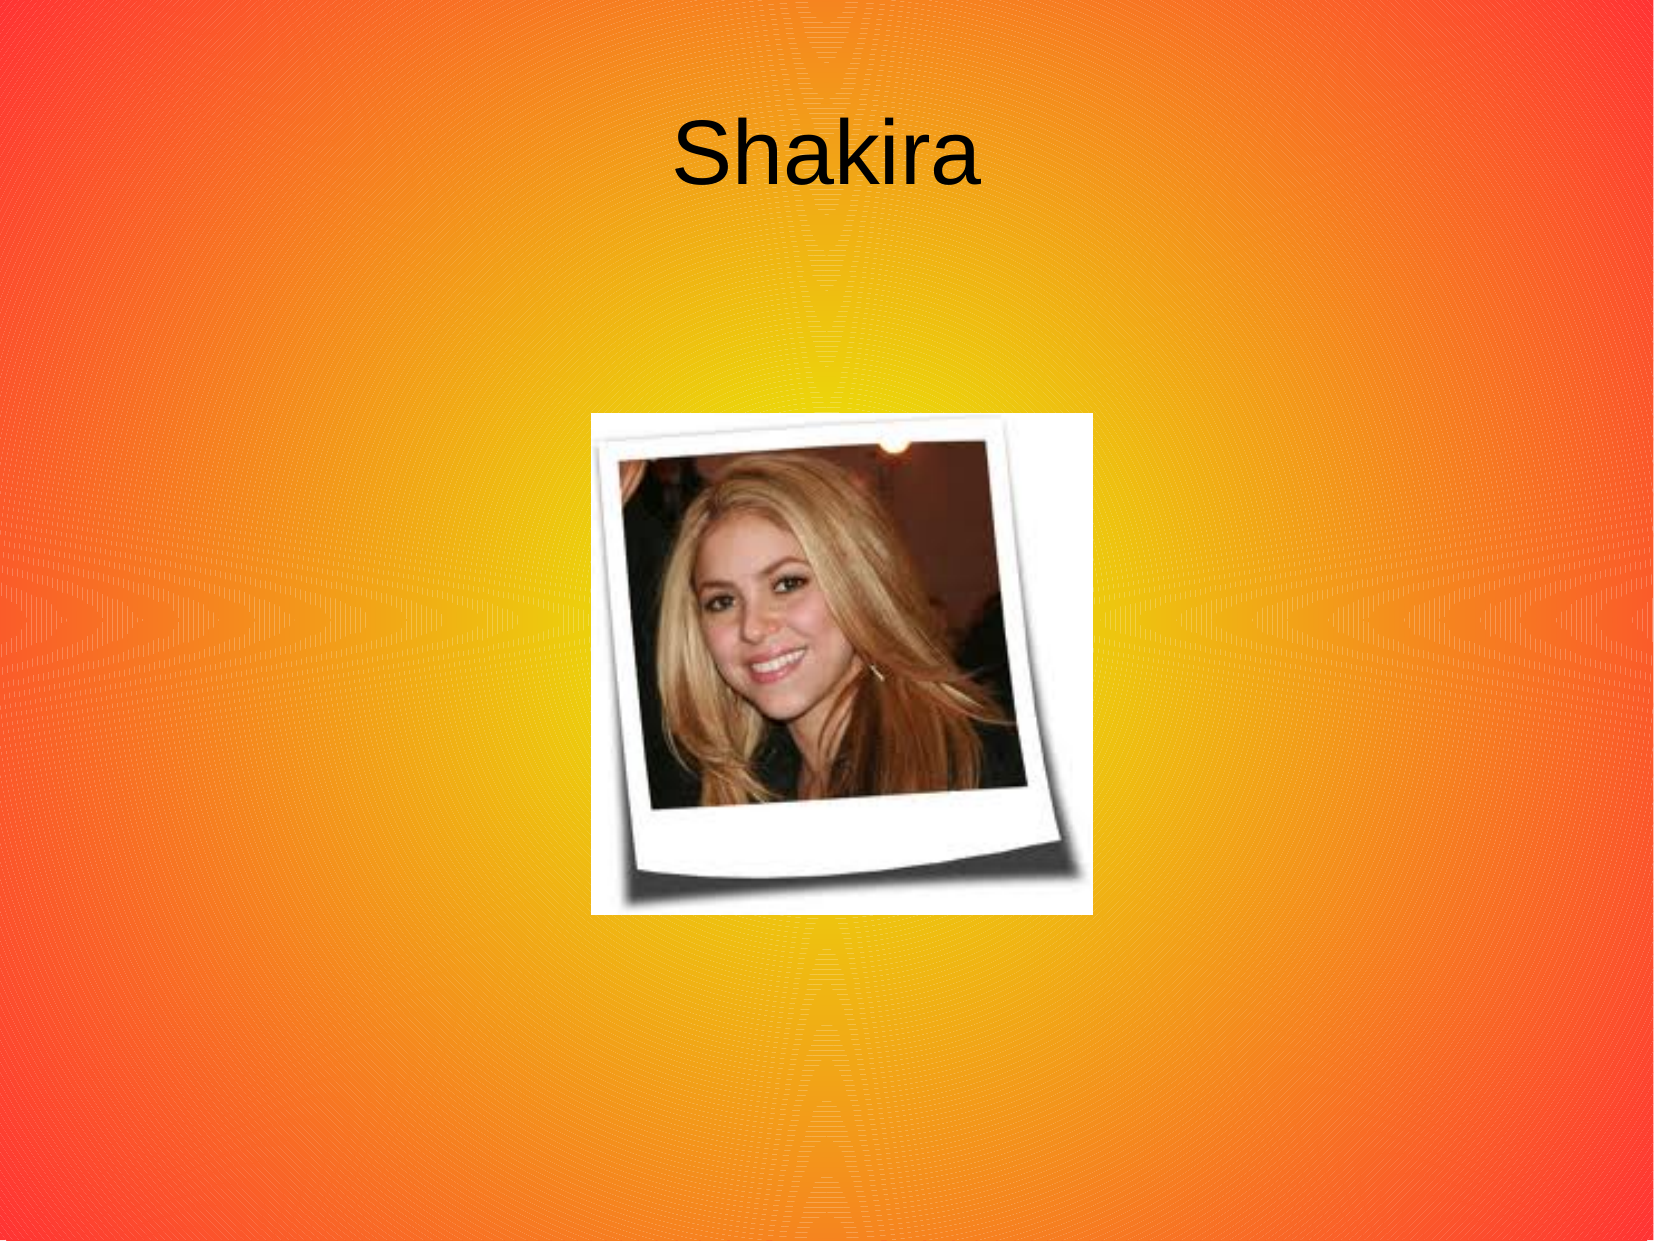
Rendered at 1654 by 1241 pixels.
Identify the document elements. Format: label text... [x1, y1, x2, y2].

picture [591, 413, 1093, 915]
title Shakira [82, 49, 1571, 257]
